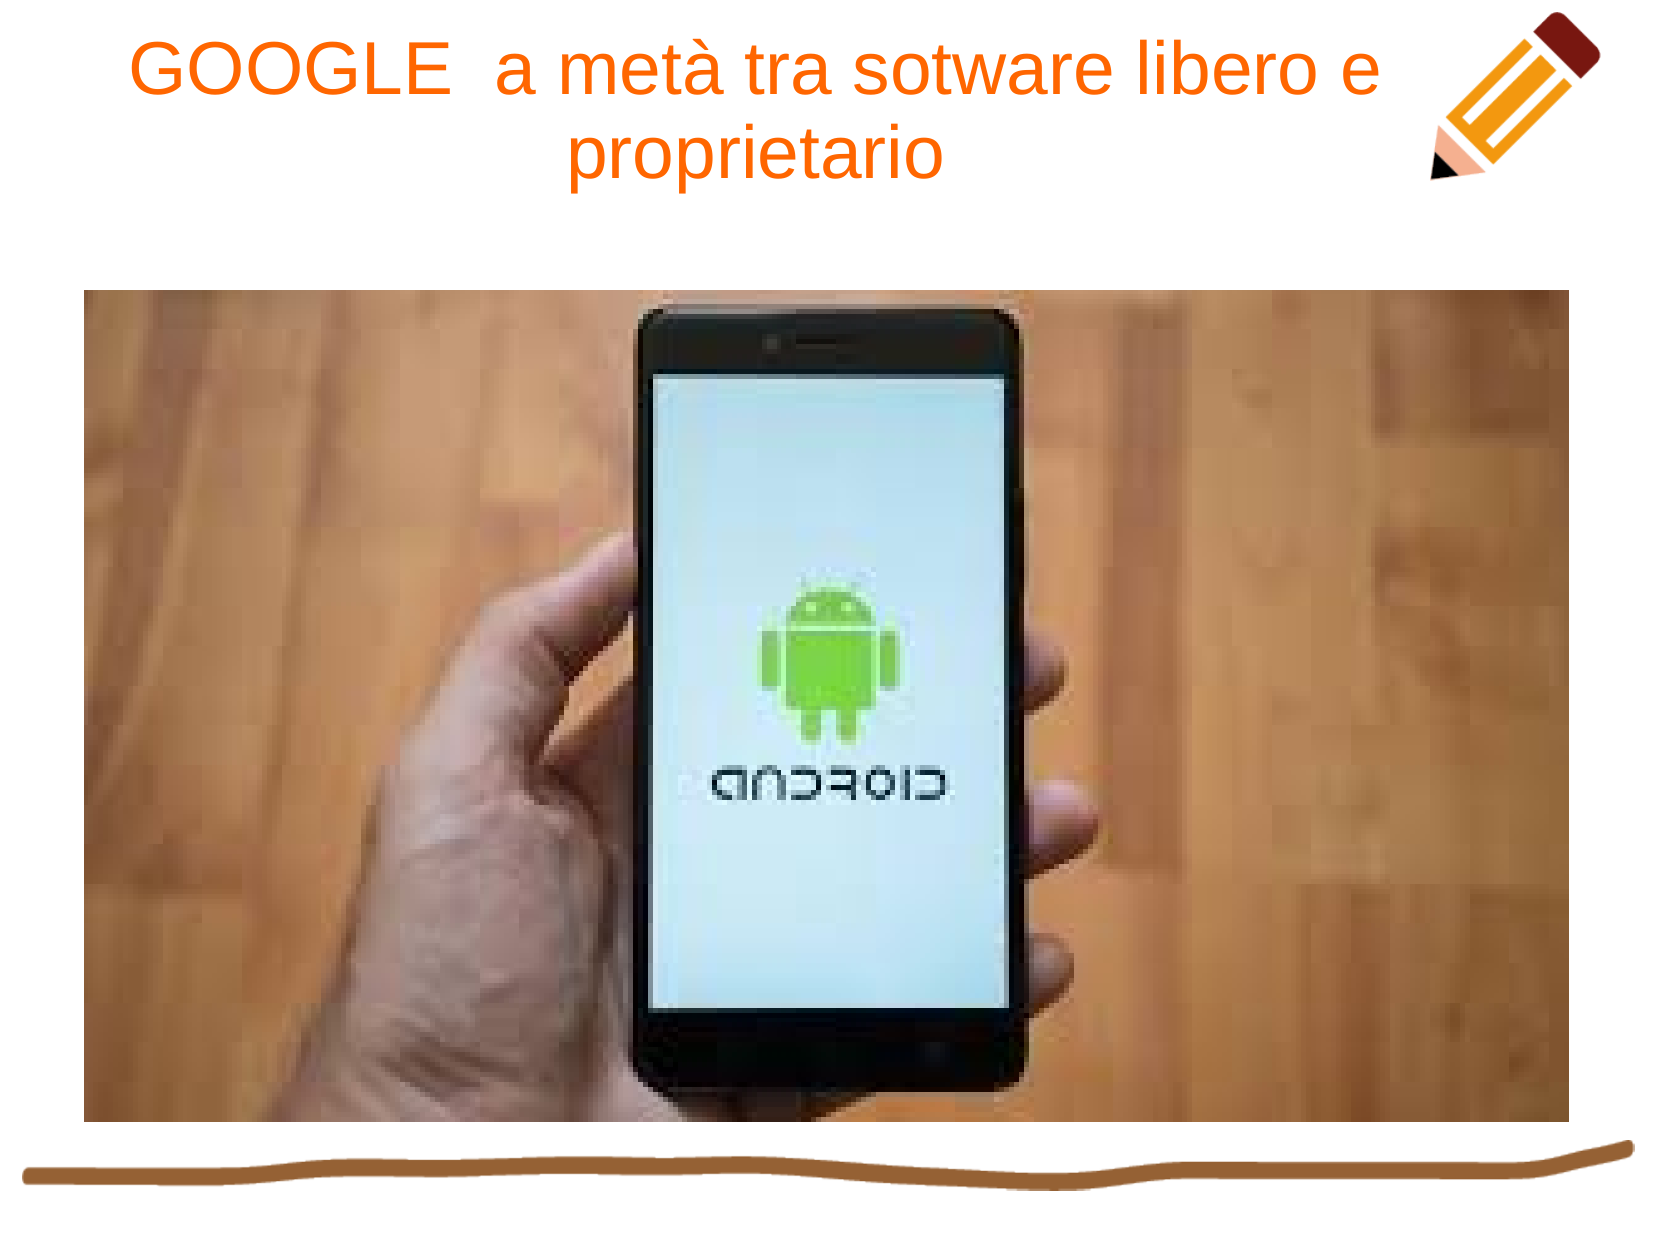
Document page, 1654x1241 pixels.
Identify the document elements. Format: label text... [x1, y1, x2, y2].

picture [84, 290, 1569, 1122]
picture [1430, 12, 1601, 181]
title GOOGLE a metà tra sotware libero e proprietario [82, 26, 1430, 195]
picture [22, 1140, 1635, 1191]
